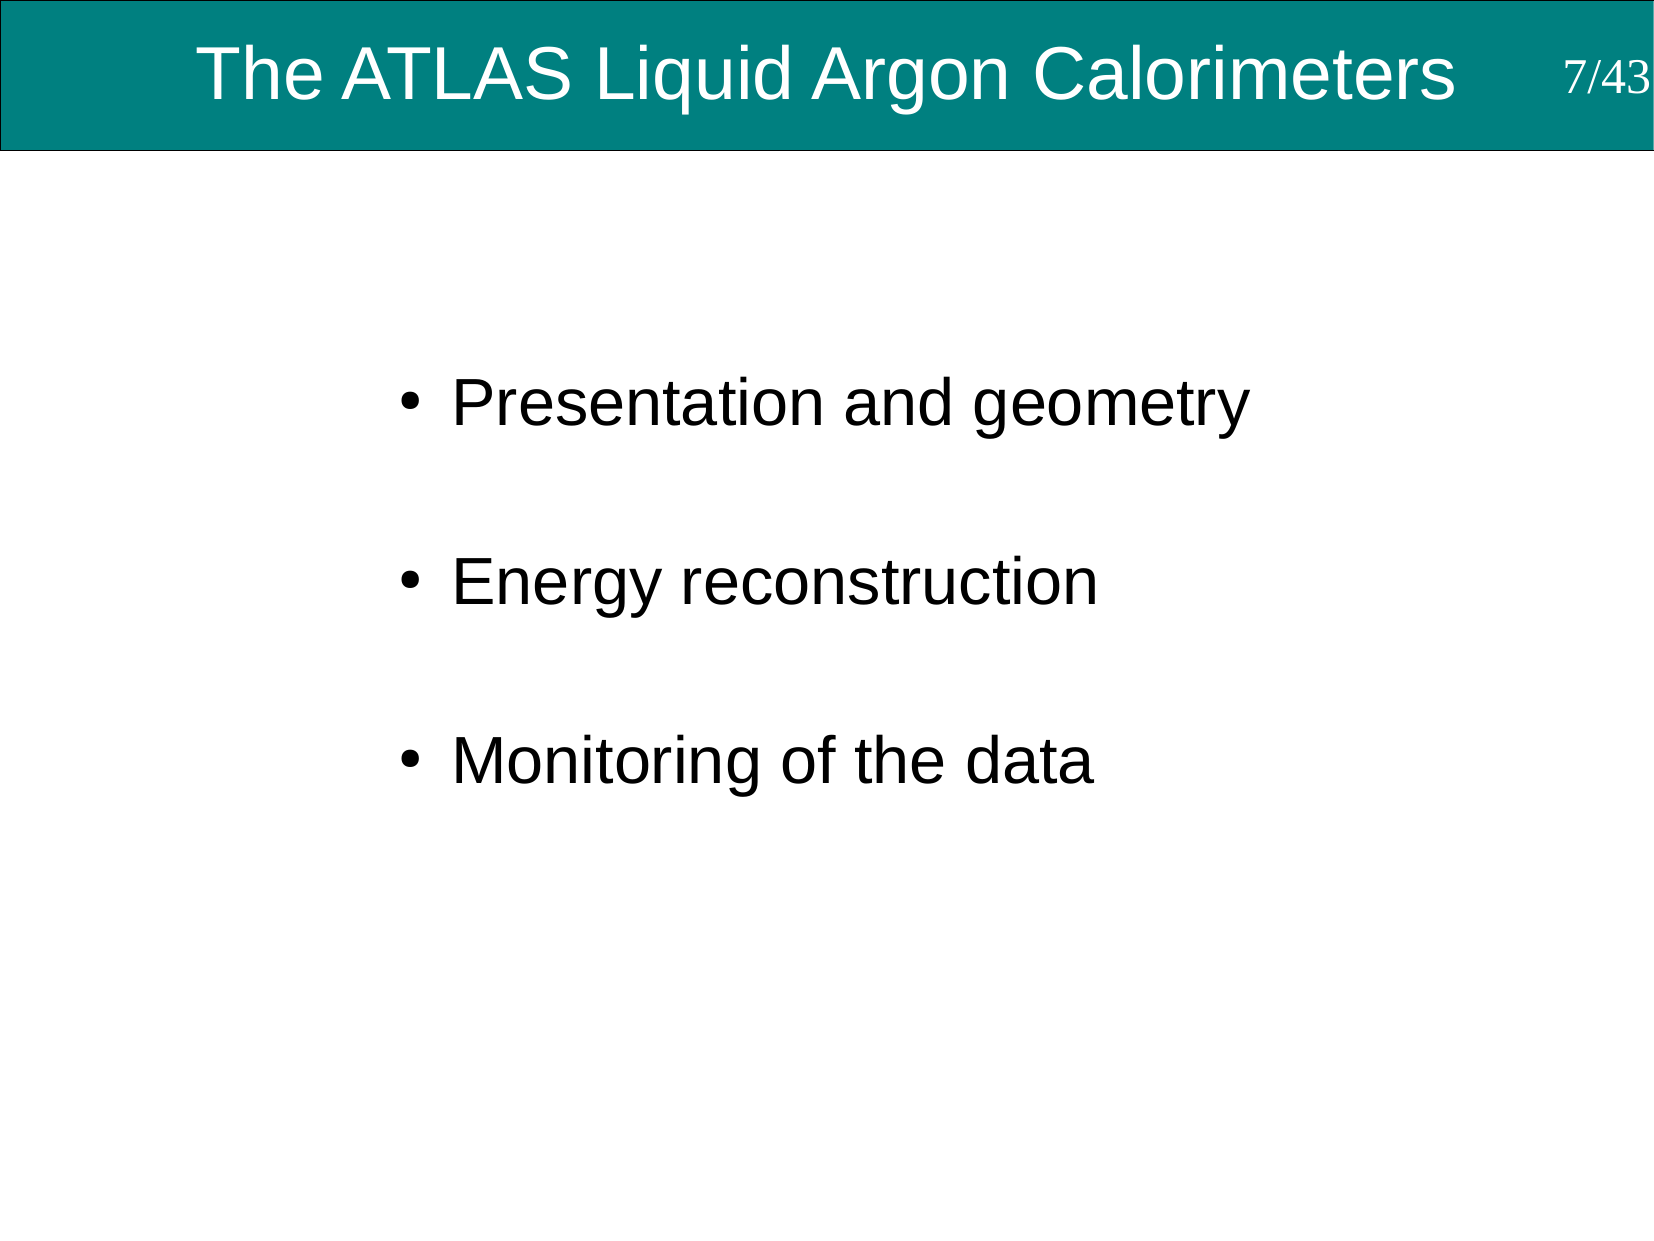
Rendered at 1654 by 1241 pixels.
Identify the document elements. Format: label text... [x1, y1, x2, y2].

list Presentation and geometry Energy reconstruction Monitoring of the data [380, 364, 1273, 928]
title The ATLAS Liquid Argon Calorimeters [82, 23, 1571, 125]
